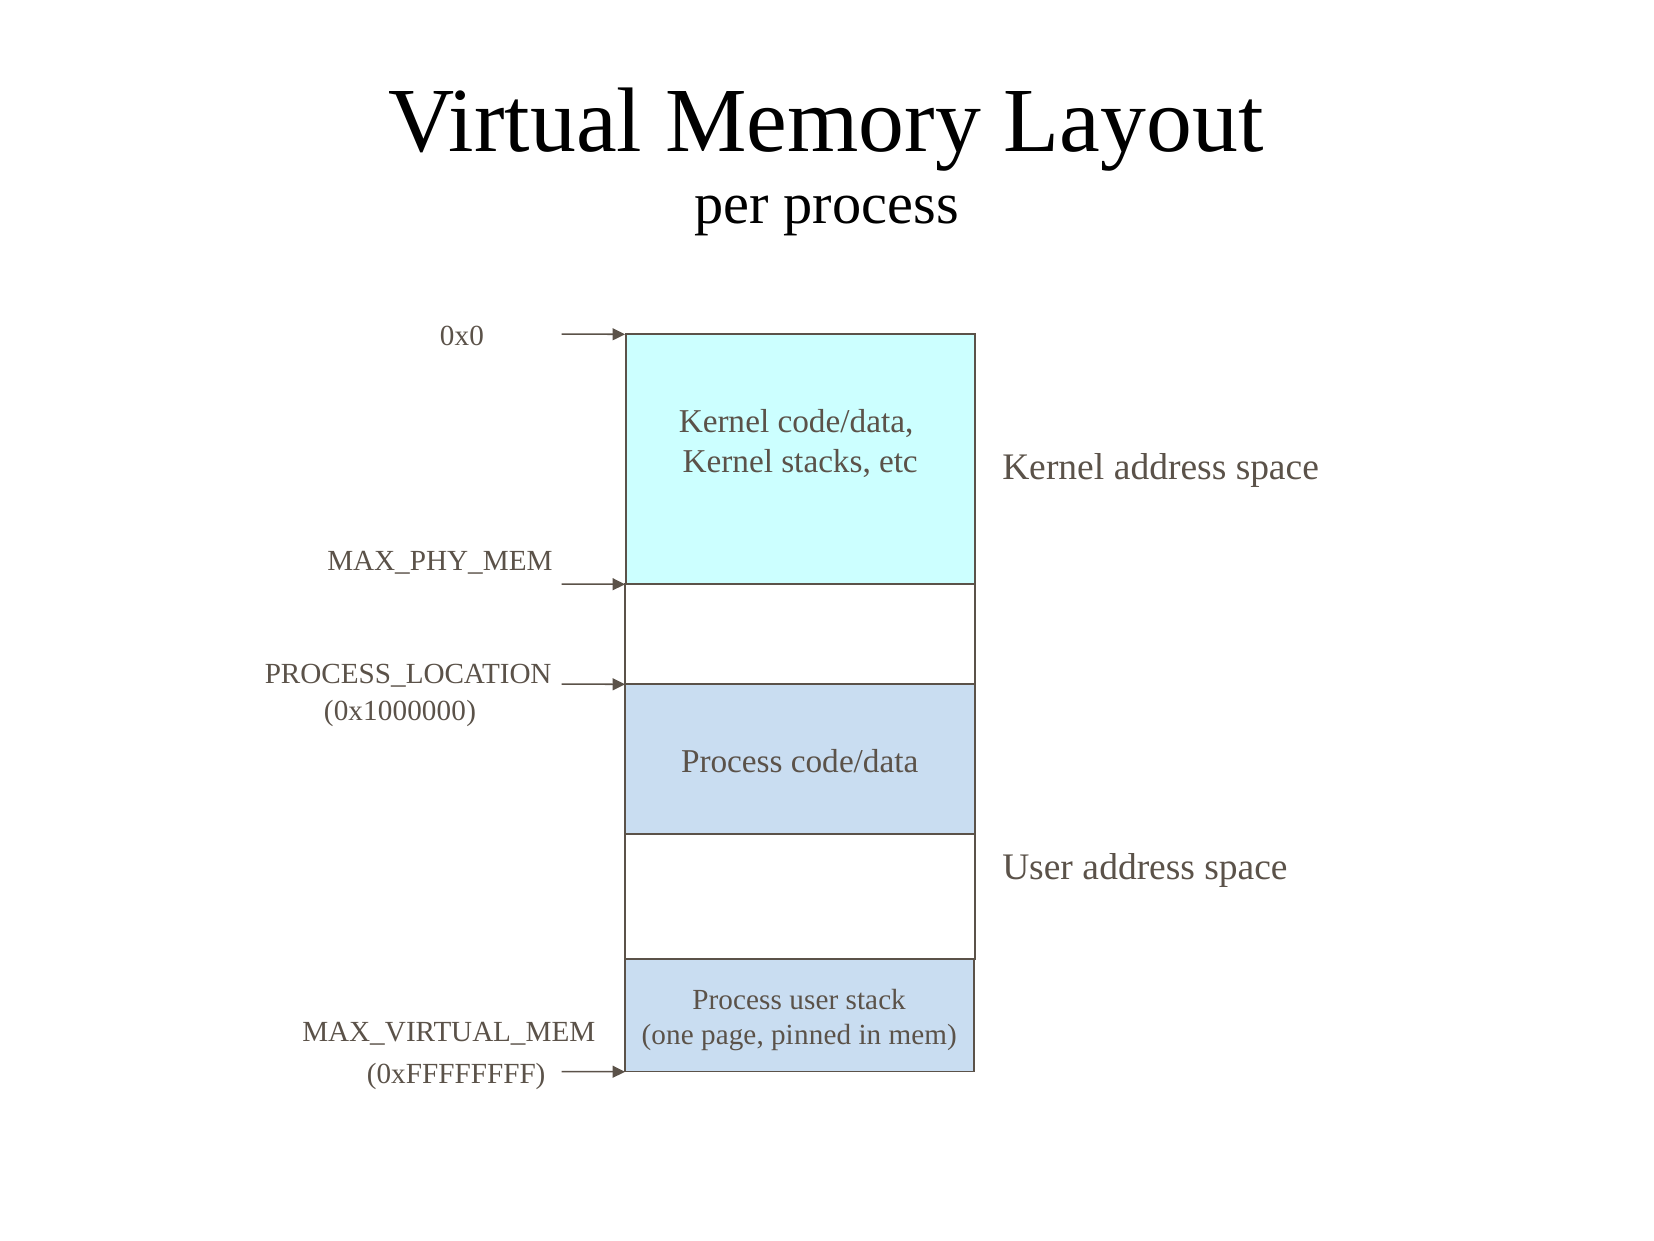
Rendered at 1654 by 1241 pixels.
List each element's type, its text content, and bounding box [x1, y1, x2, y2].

text_box (0xFFFFFFFF) [337, 1046, 576, 1097]
text_box Process user stack (one page, pinned in mem) [624, 958, 974, 1072]
text_box MAX_PHY_MEM [312, 533, 568, 585]
text_box [624, 583, 975, 684]
text_box [624, 833, 975, 959]
text_box (0x1000000) [299, 683, 501, 735]
text_box Kernel code/data, Kernel stacks, etc [625, 334, 975, 583]
text_box MAX_VIRTUAL_MEM [287, 1004, 611, 1055]
title Virtual Memory Layout per process [82, 49, 1571, 257]
text_box User address space [987, 833, 1388, 895]
text_box 0x0 [424, 308, 499, 360]
text_box Process code/data [624, 684, 975, 833]
text_box Kernel address space [987, 433, 1388, 495]
text_box PROCESS_LOCATION [249, 646, 567, 697]
